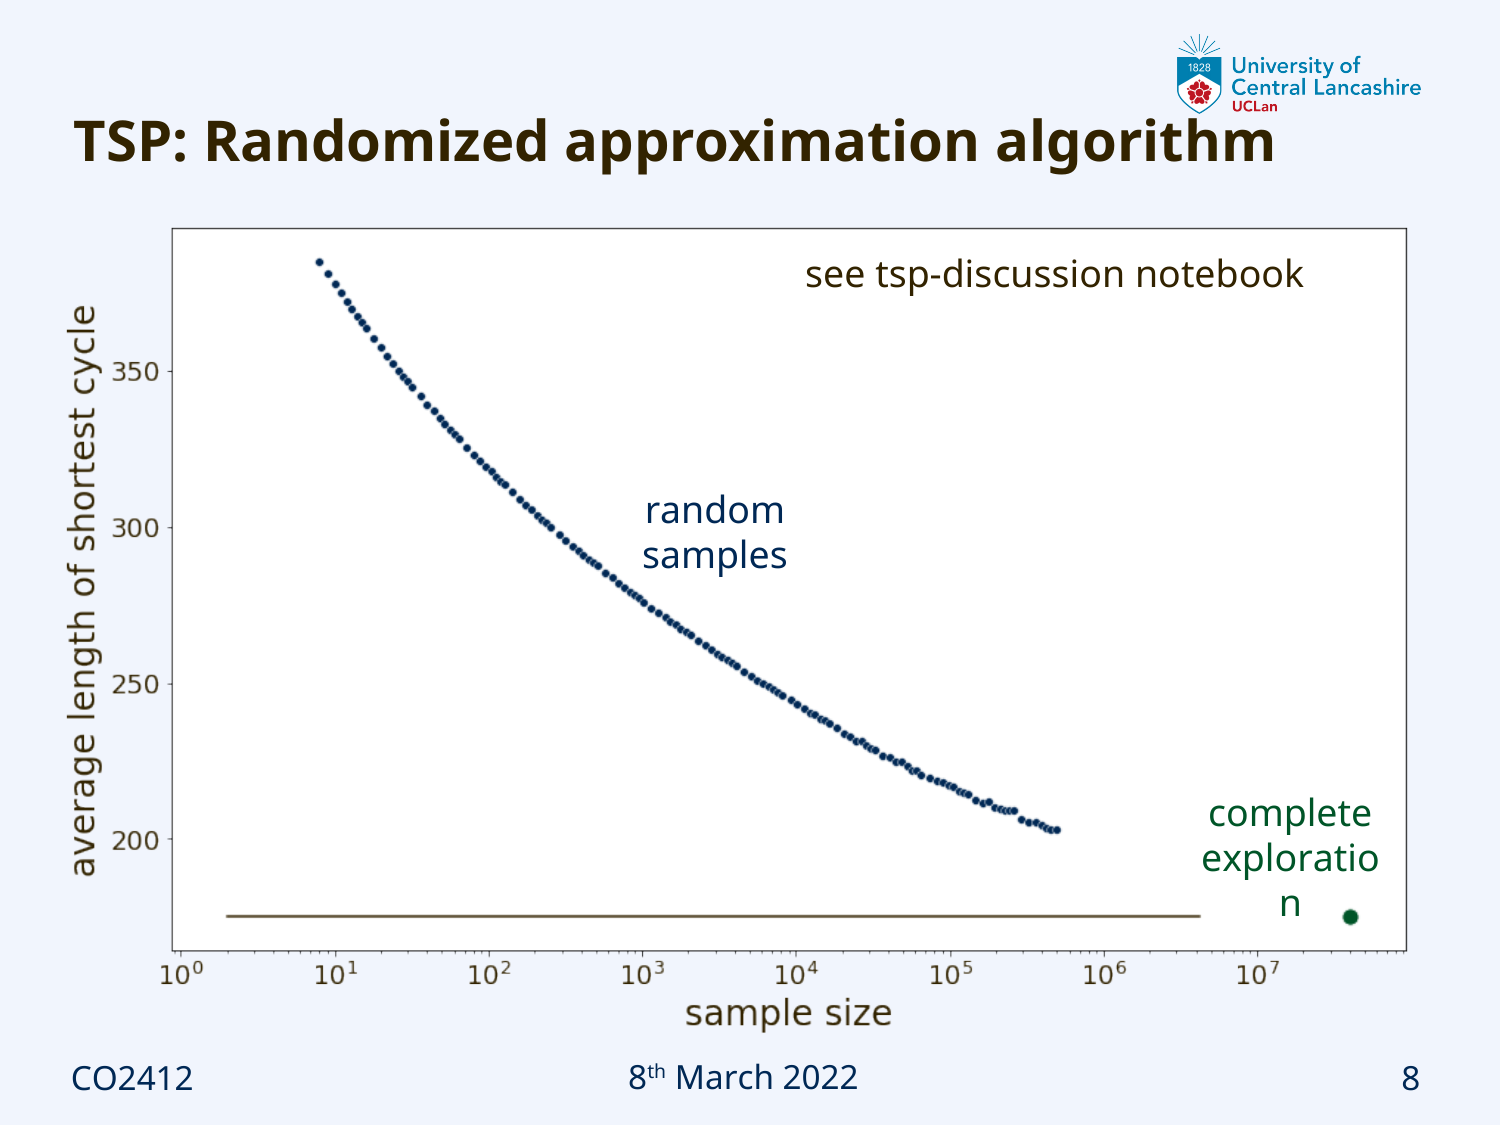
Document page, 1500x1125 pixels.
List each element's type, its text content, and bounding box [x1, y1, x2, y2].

title TSP: Randomized approximation algorithm [58, 93, 1475, 186]
text_box random samples [615, 478, 815, 584]
text_box complete exploration [1174, 781, 1407, 887]
text_box see tsp-discussion notebook [698, 242, 1412, 303]
picture [1177, 34, 1421, 93]
picture [58, 219, 1415, 1042]
